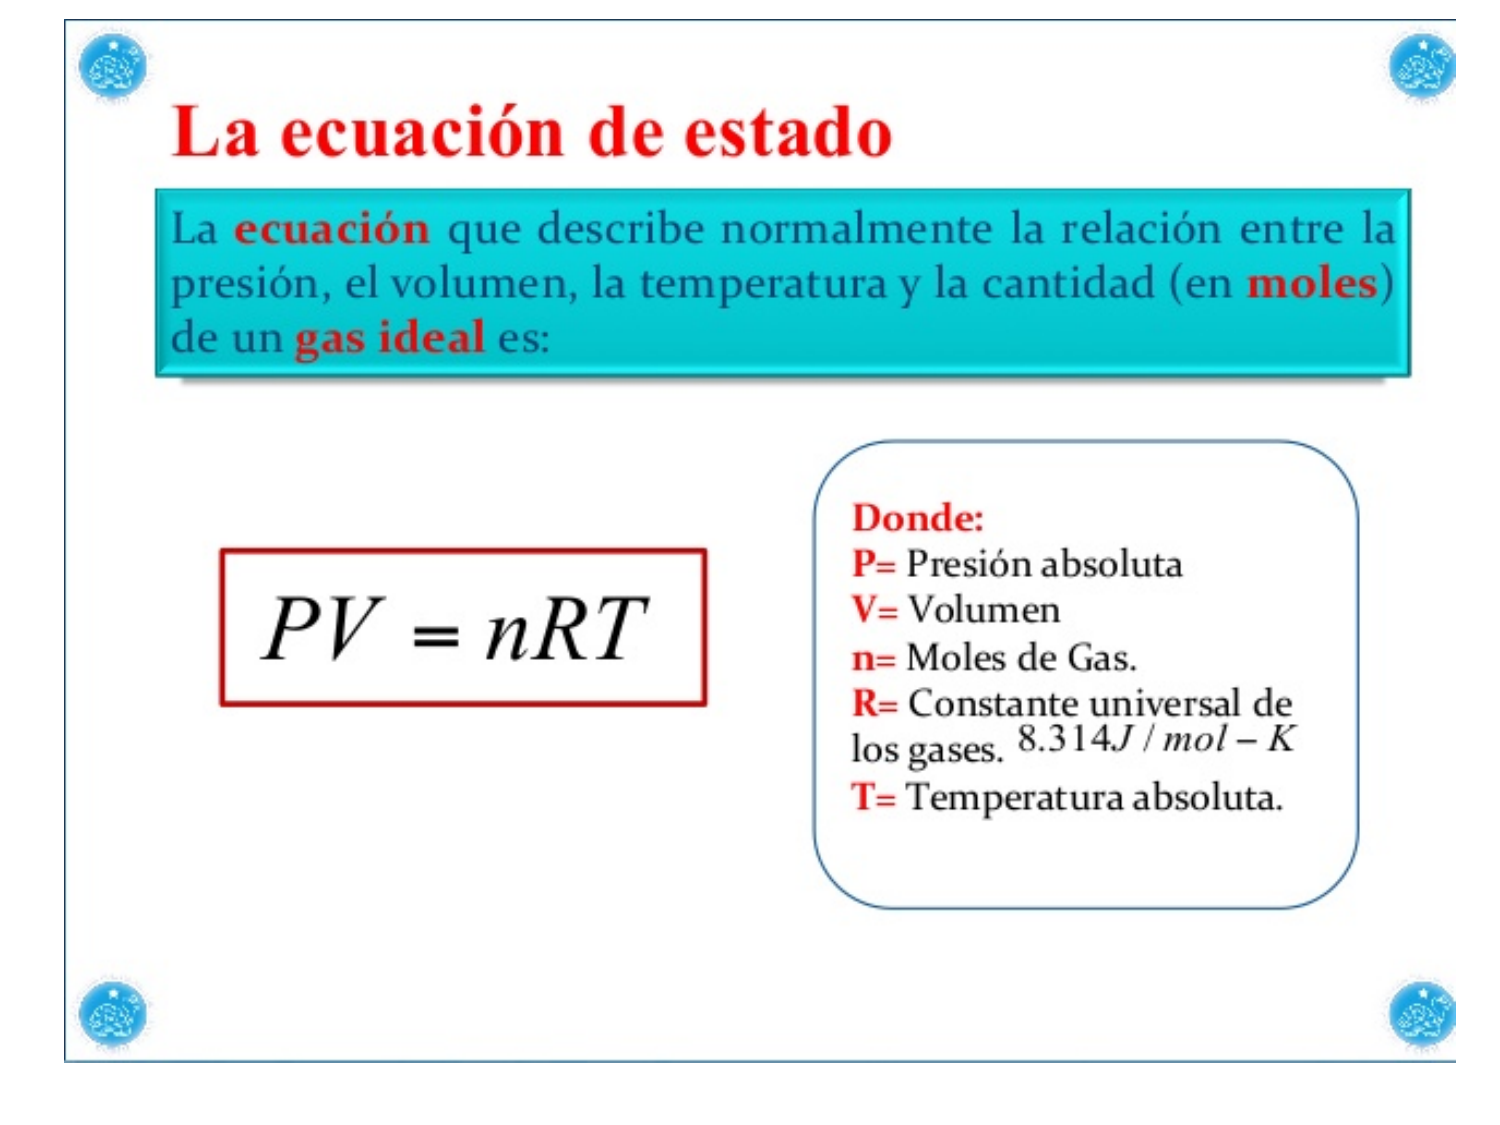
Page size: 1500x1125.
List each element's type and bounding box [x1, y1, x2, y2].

picture [64, 19, 1456, 1063]
